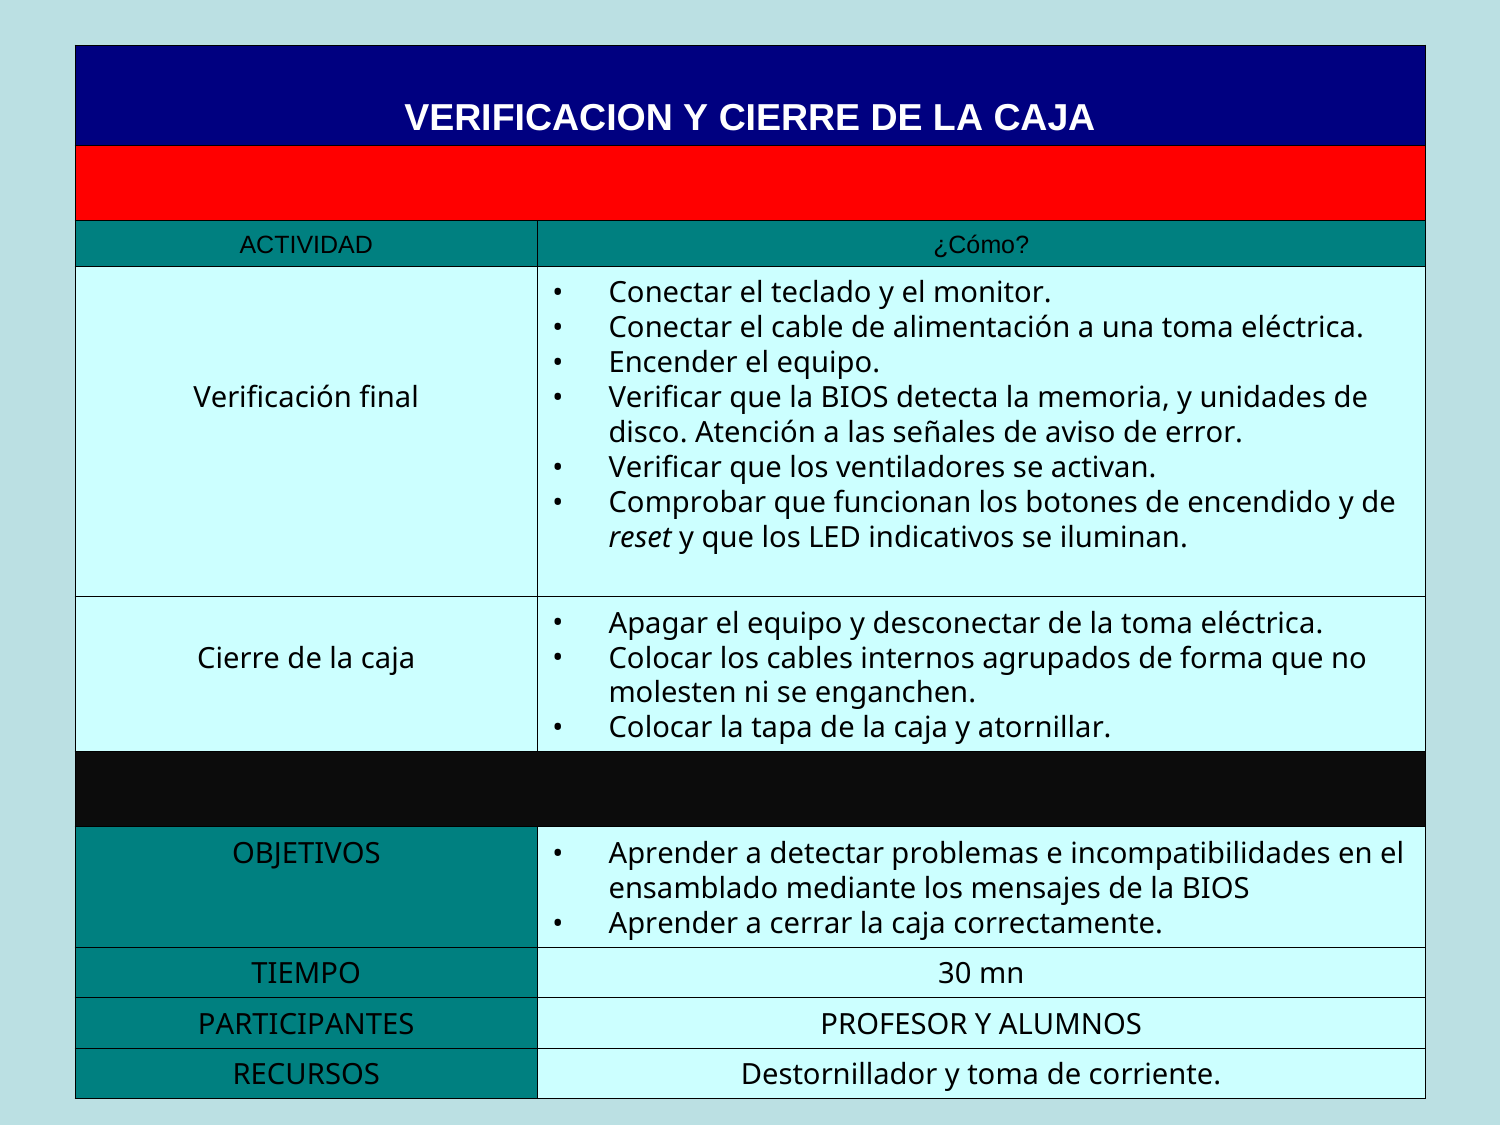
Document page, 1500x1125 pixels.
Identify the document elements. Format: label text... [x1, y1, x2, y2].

table_cell ACTIVIDAD [76, 221, 537, 266]
table_cell Conectar el teclado y el monitor. Conectar el cable de alimentación a una toma eléctrica. Encender el equipo. Verificar que la BIOS detecta la memoria, y unidades de disco. Atención a las señales de aviso de error. Verificar que los ventiladores se activan. Comprobar que funcionan los botones de encendido y de reset y que los LED indicativos se iluminan. [538, 267, 1425, 596]
table_header VERIFICACION Y CIERRE DE LA CAJA [76, 46, 1425, 145]
table_cell Cierre de la caja [76, 597, 537, 751]
table_cell OBJETIVOS [76, 827, 537, 947]
table_cell PROFESOR Y ALUMNOS [538, 998, 1425, 1048]
table_cell TIEMPO [76, 948, 537, 997]
table_cell Apagar el equipo y desconectar de la toma eléctrica. Colocar los cables internos agrupados de forma que no molesten ni se enganchen. Colocar la tapa de la caja y atornillar. [538, 597, 1425, 751]
table_cell ¿Cómo? [538, 221, 1425, 266]
table_cell Aprender a detectar problemas e incompatibilidades en el ensamblado mediante los mensajes de la BIOS Aprender a cerrar la caja correctamente. [538, 827, 1425, 947]
table_cell [76, 146, 1425, 220]
table_cell RECURSOS [76, 1049, 537, 1098]
table_cell [76, 752, 1425, 826]
table_cell 30 mn [538, 948, 1425, 997]
table_cell Destornillador y toma de corriente. [538, 1049, 1425, 1098]
table_cell Verificación final [76, 267, 537, 596]
table_cell PARTICIPANTES [76, 998, 537, 1048]
